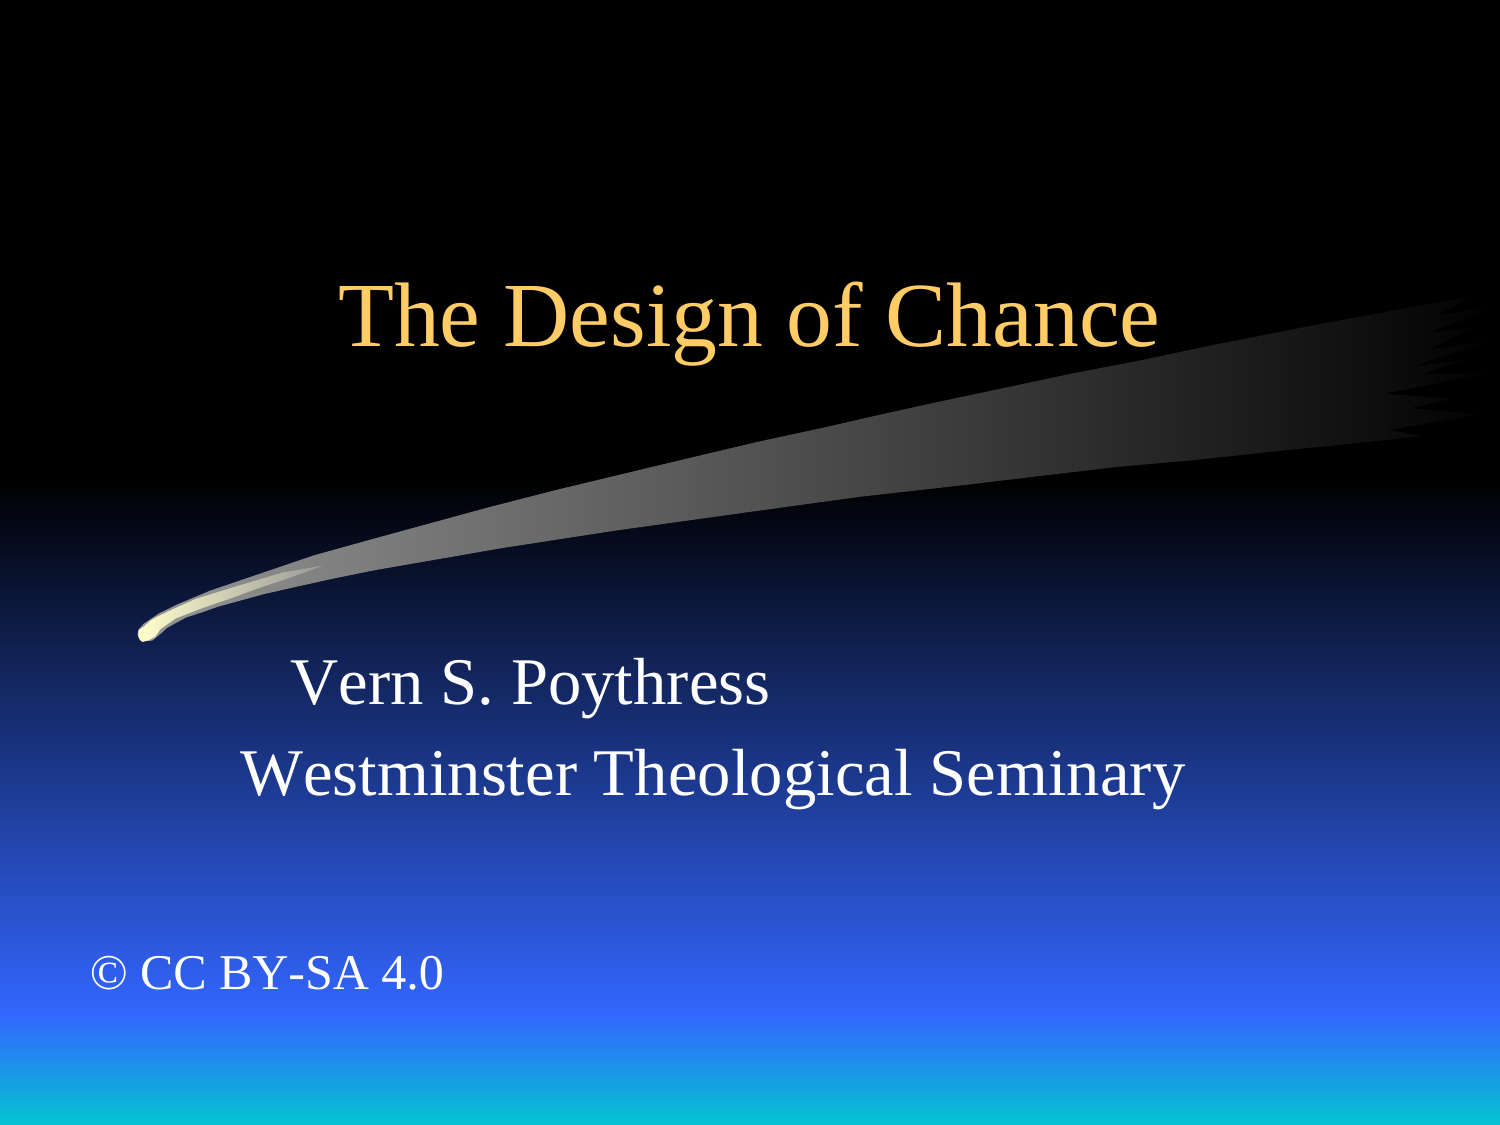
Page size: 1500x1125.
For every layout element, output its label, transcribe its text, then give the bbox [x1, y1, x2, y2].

title The Design of Chance [112, 185, 1388, 374]
subtitle Vern S. Poythress Westminster Theological Seminary [225, 637, 1276, 926]
text_box © CC BY-SA 4.0 [75, 937, 788, 1008]
